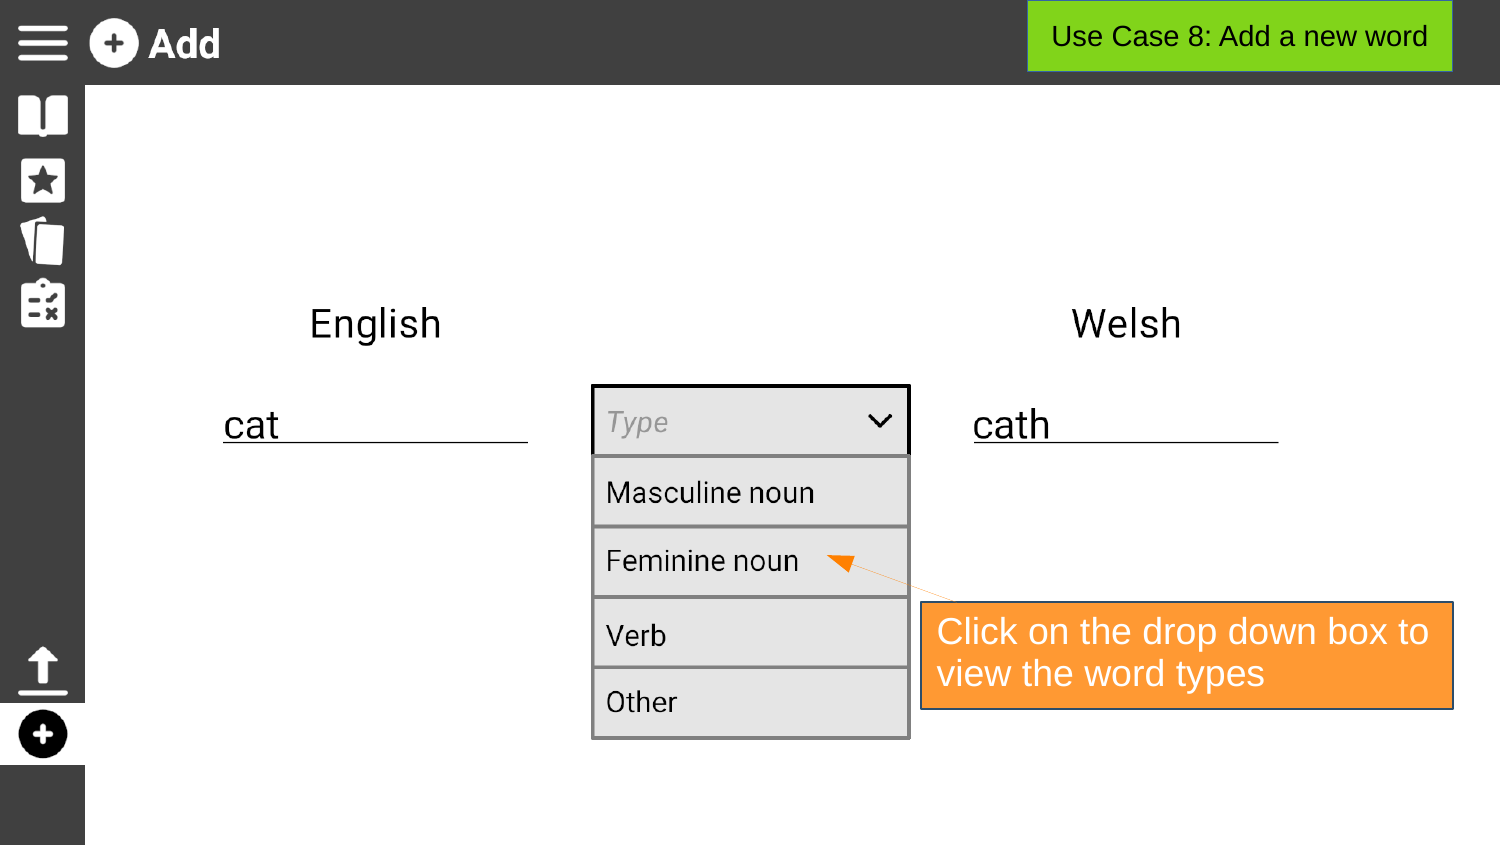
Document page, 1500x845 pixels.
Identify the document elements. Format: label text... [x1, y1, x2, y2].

picture [0, 0, 1500, 845]
text_box Click on the drop down box to view the word types [920, 602, 1453, 709]
text_box Use Case 8: Add a new word [1027, 0, 1453, 72]
